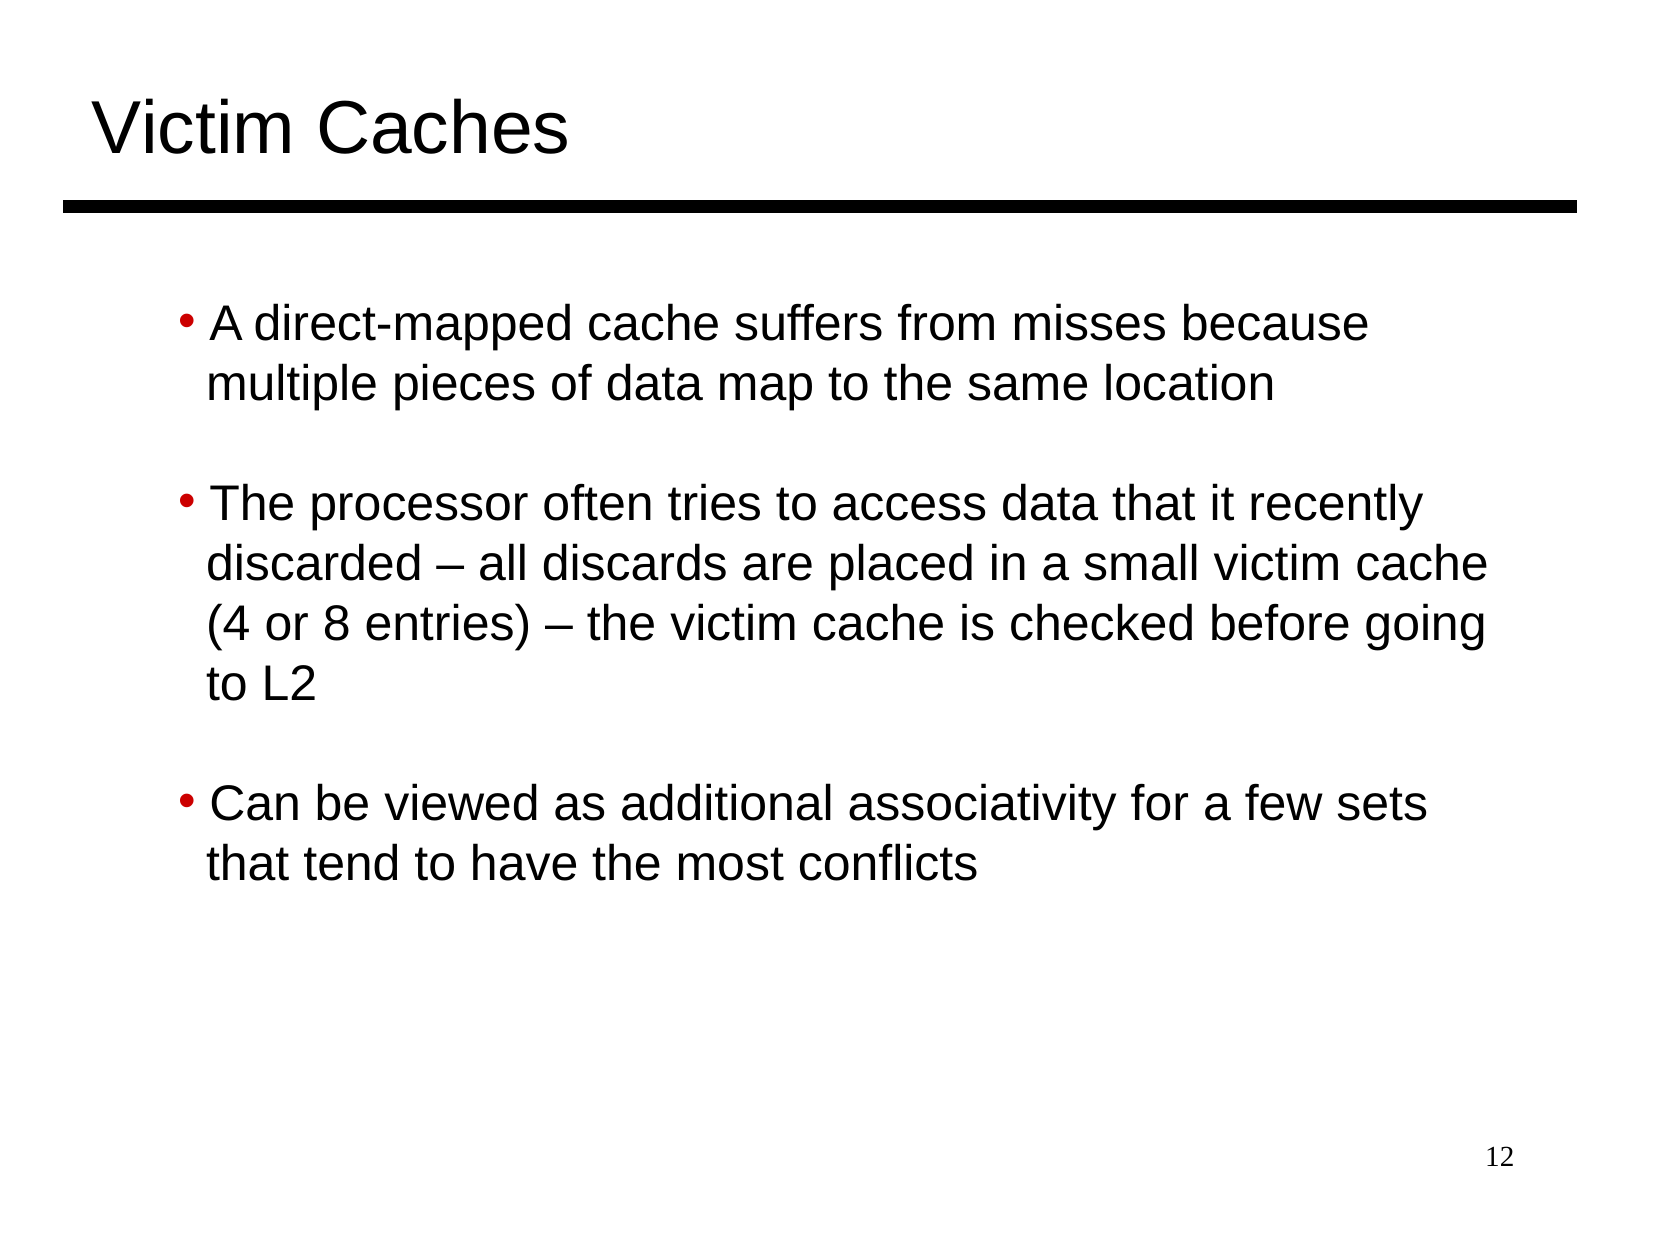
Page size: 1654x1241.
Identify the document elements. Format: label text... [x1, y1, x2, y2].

text_box Victim Caches [76, 71, 586, 177]
text_box A direct-mapped cache suffers from misses because multiple pieces of data map to the same location The processor often tries to access data that it recently discarded – all discards are placed in a small victim cache (4 or 8 entries) – the victim cache is checked before going to L2 Can be viewed as additional associativity for a few sets that tend to have the most conflicts [163, 282, 1505, 899]
text_box <number> [1184, 1129, 1530, 1213]
